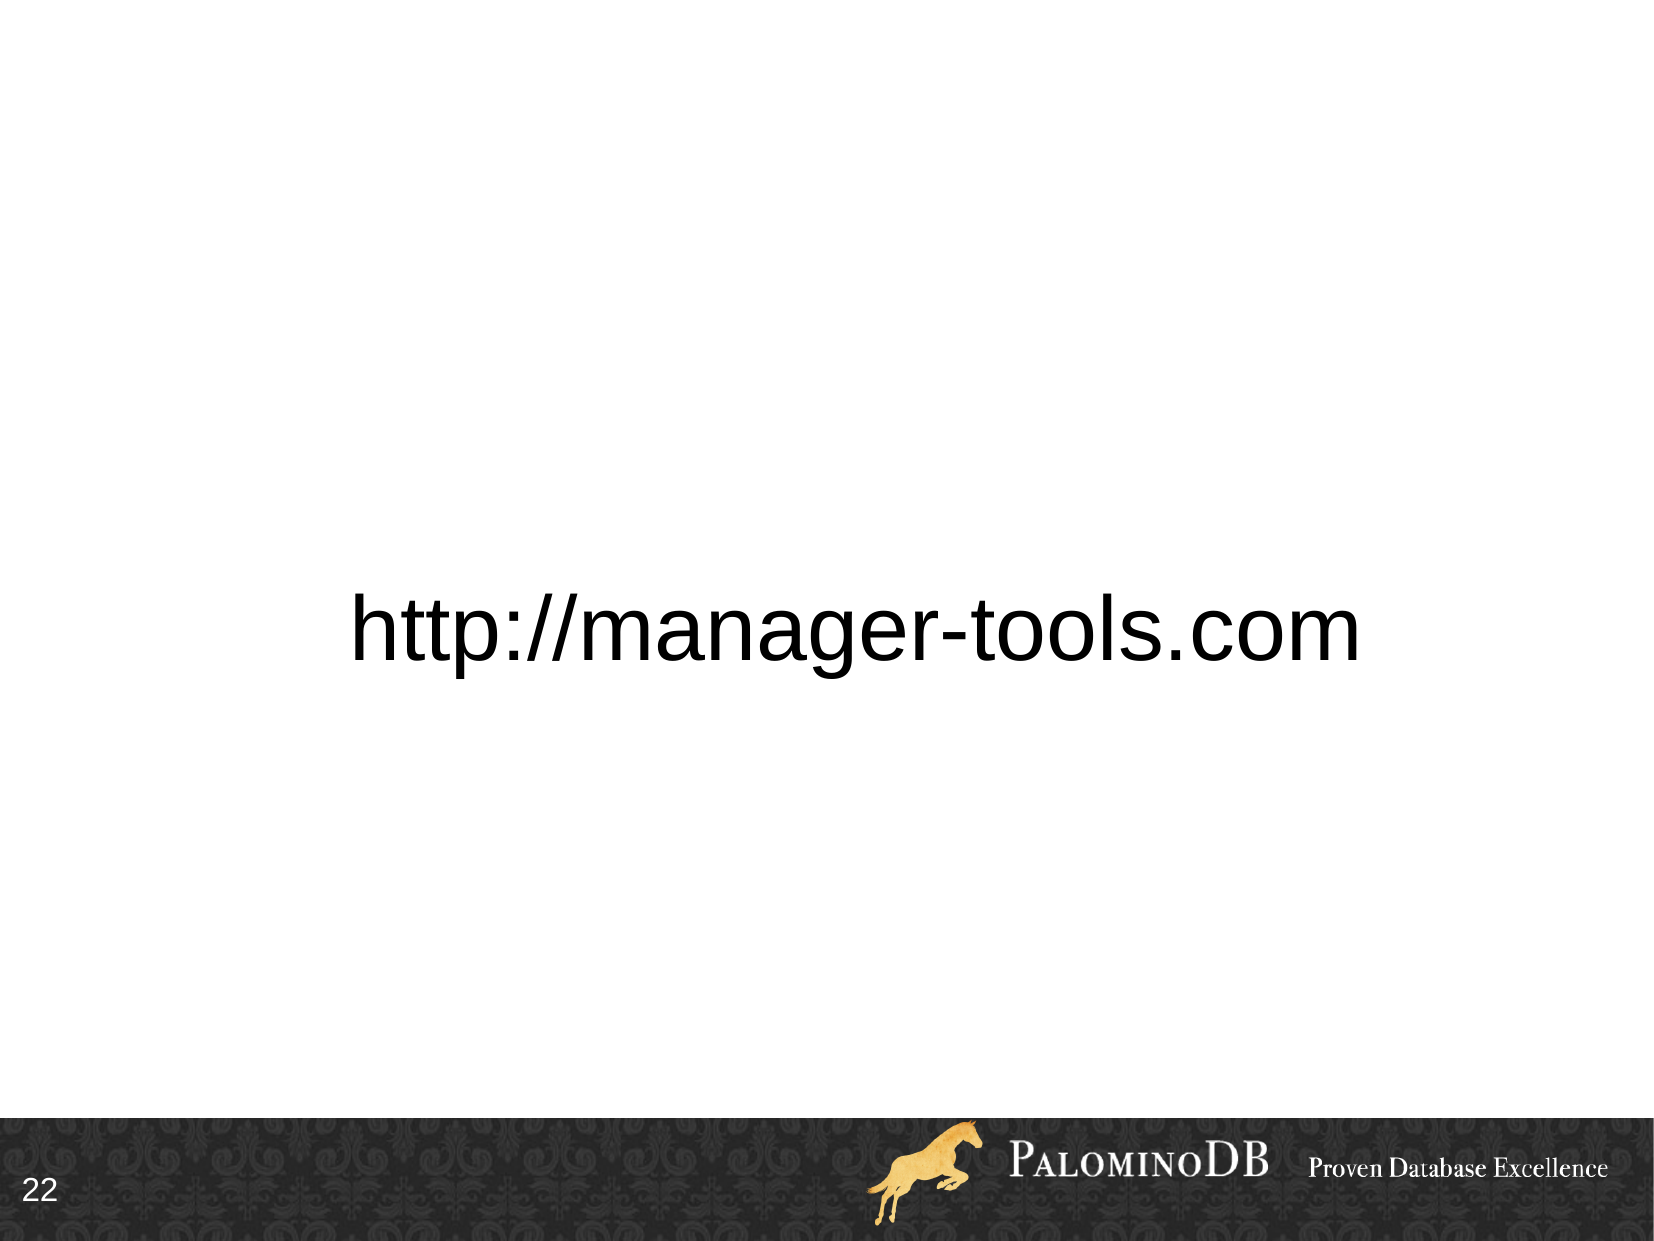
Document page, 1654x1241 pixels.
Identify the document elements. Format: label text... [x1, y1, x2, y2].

picture [0, 1109, 1654, 1241]
title http://manager-tools.com [112, 525, 1601, 733]
